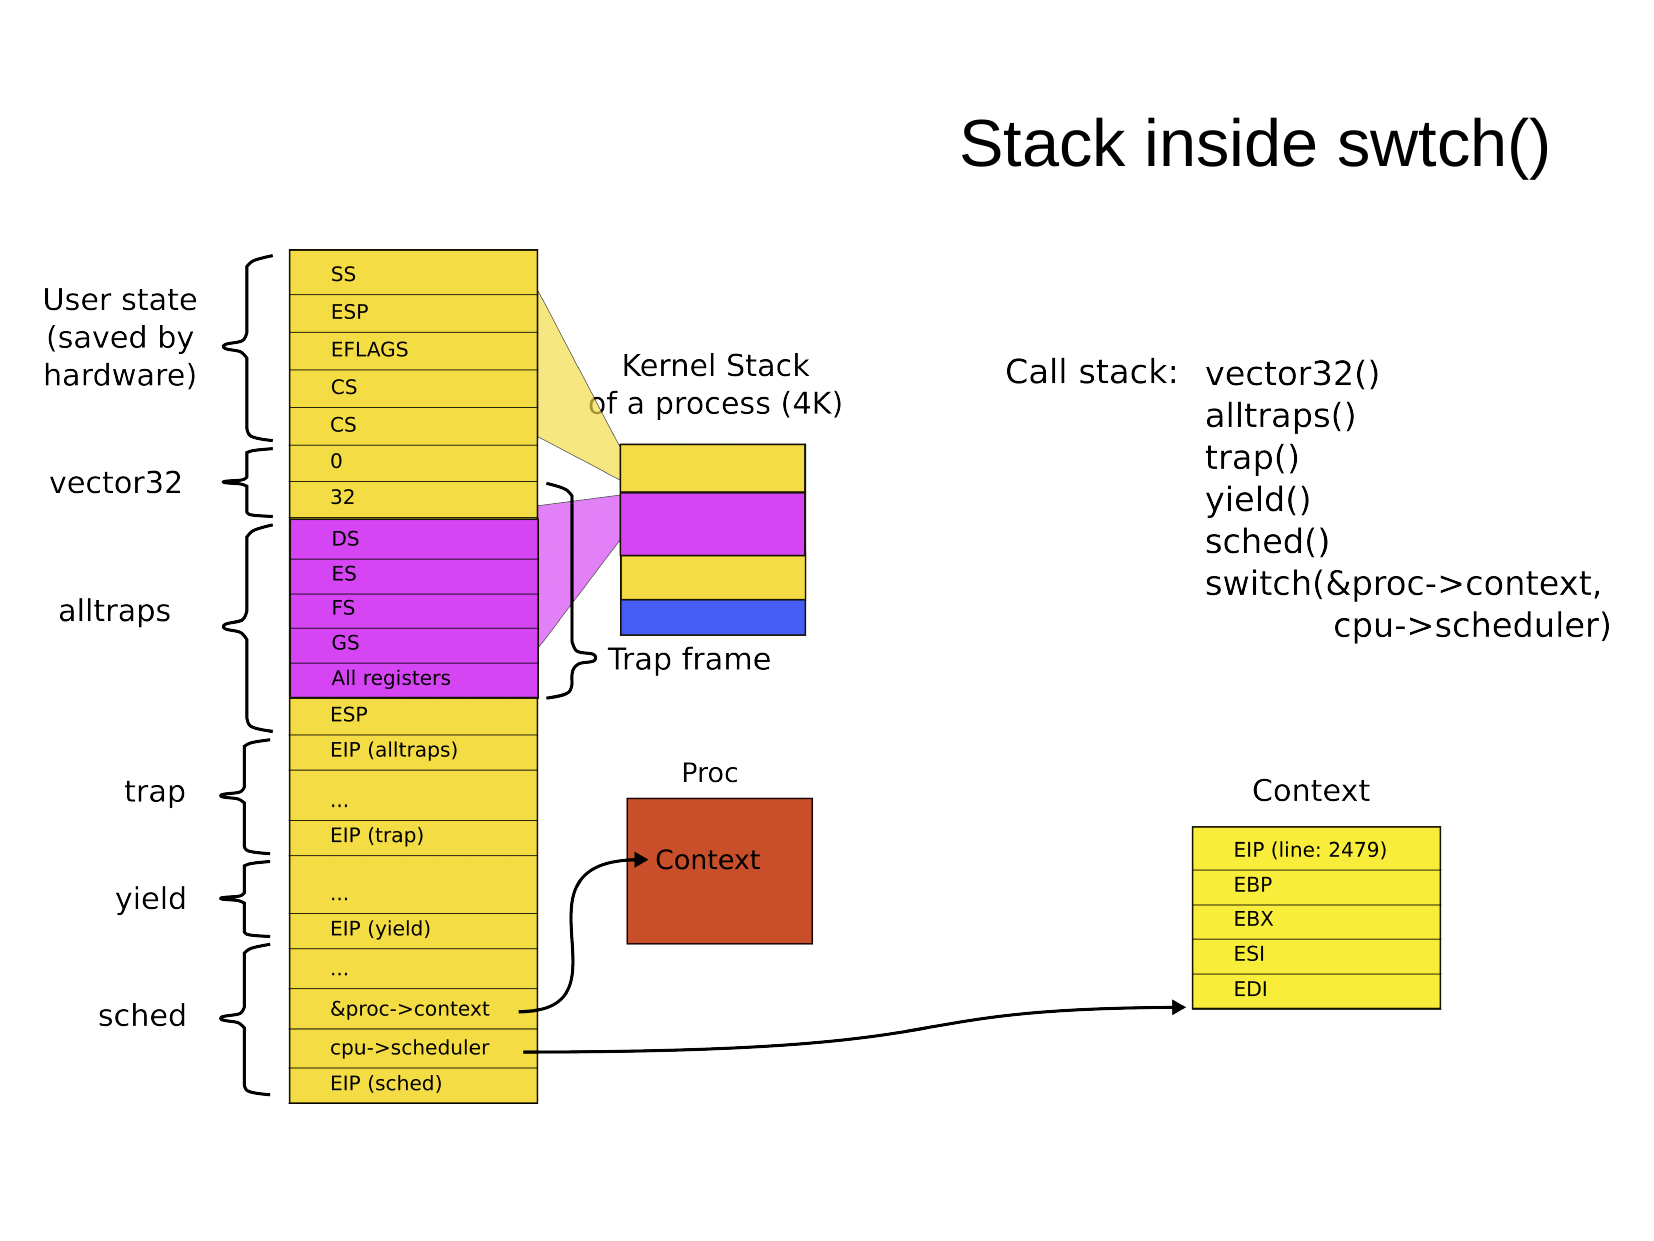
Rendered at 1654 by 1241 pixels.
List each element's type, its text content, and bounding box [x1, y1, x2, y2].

list Stack inside swtch() [900, 105, 1613, 301]
picture [45, 249, 1609, 1104]
